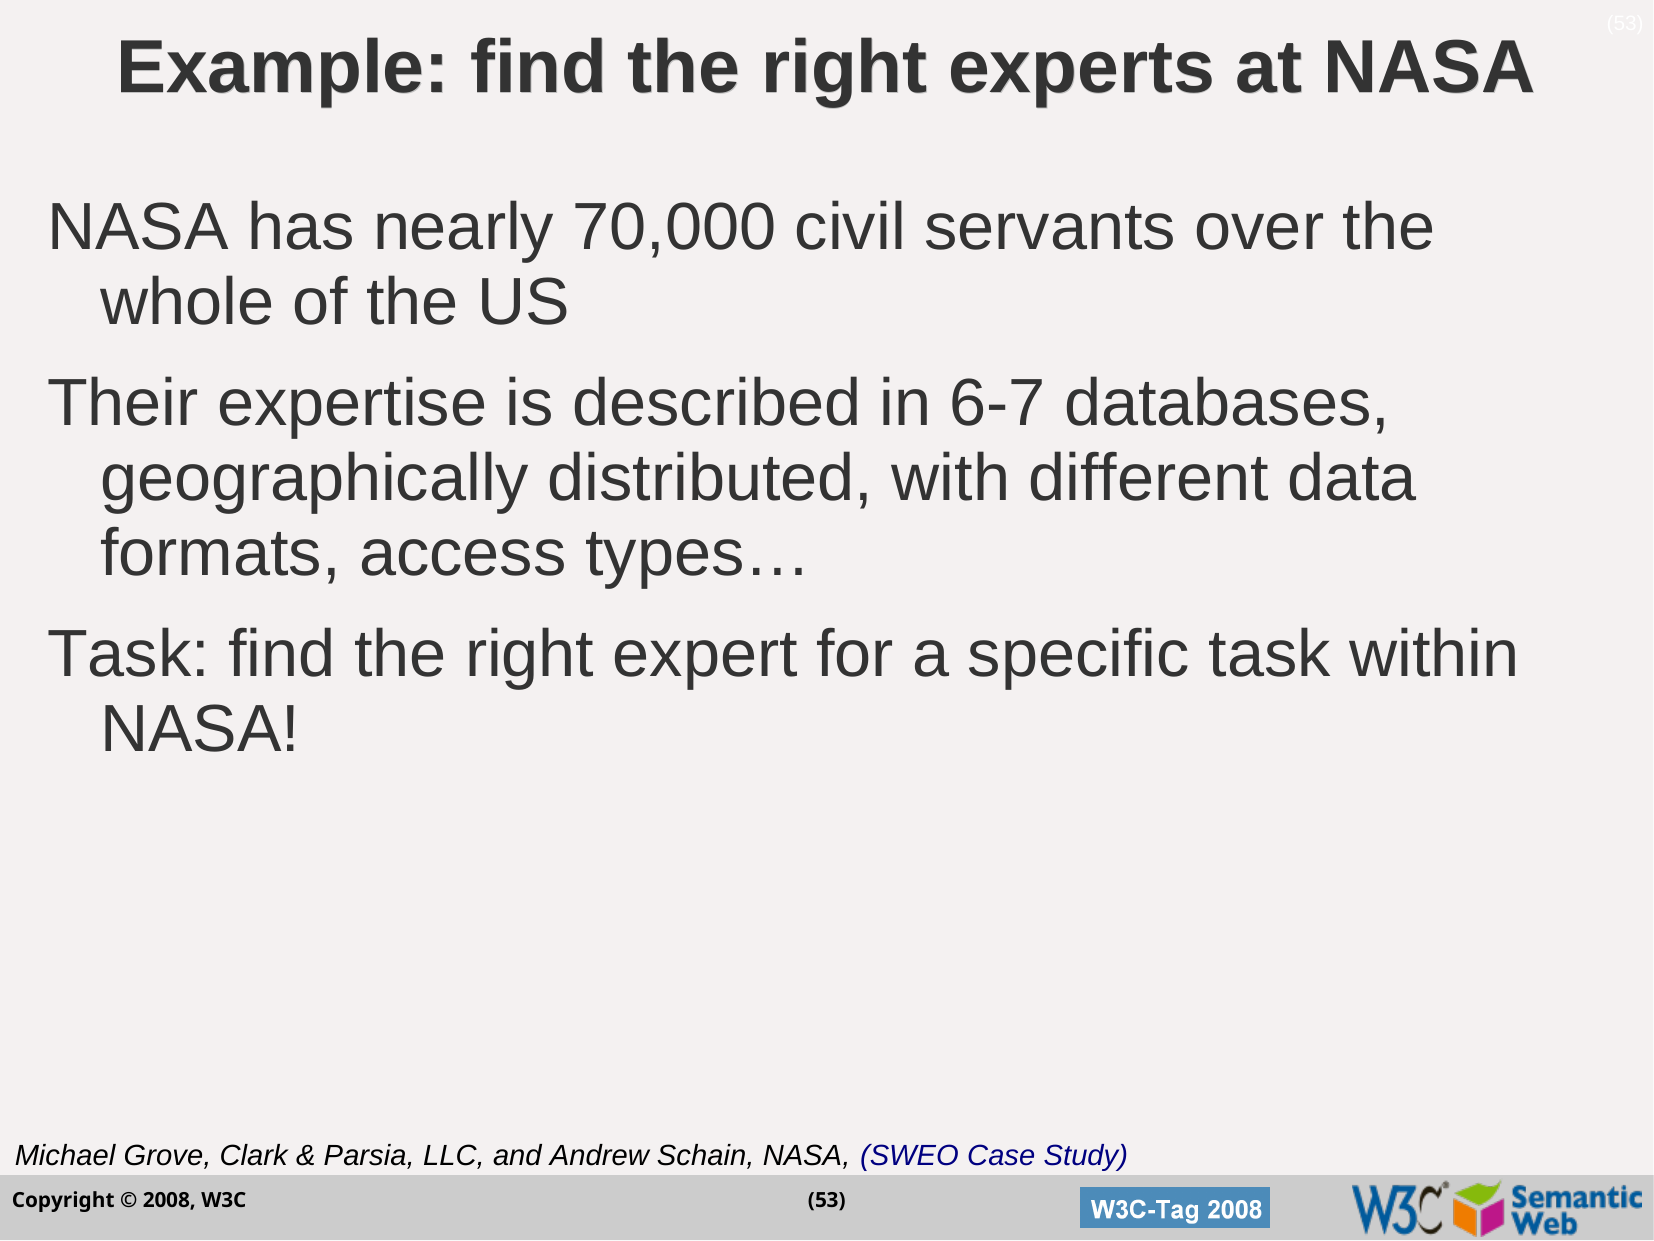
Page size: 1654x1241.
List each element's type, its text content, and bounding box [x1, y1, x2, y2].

picture [1352, 1178, 1642, 1237]
text_box Michael Grove, Clark & Parsia, LLC, and Andrew Schain, NASA, (SWEO Case Study) [0, 1133, 1439, 1182]
picture [1080, 1187, 1270, 1228]
title Example: find the right experts at NASA [0, 5, 1654, 125]
list NASA has nearly 70,000 civil servants over the whole of the US Their expertise is described in 6-7 databases, geographically distributed, with different data formats, access types… Task: find the right expert for a specific task within NASA! [29, 188, 1624, 766]
